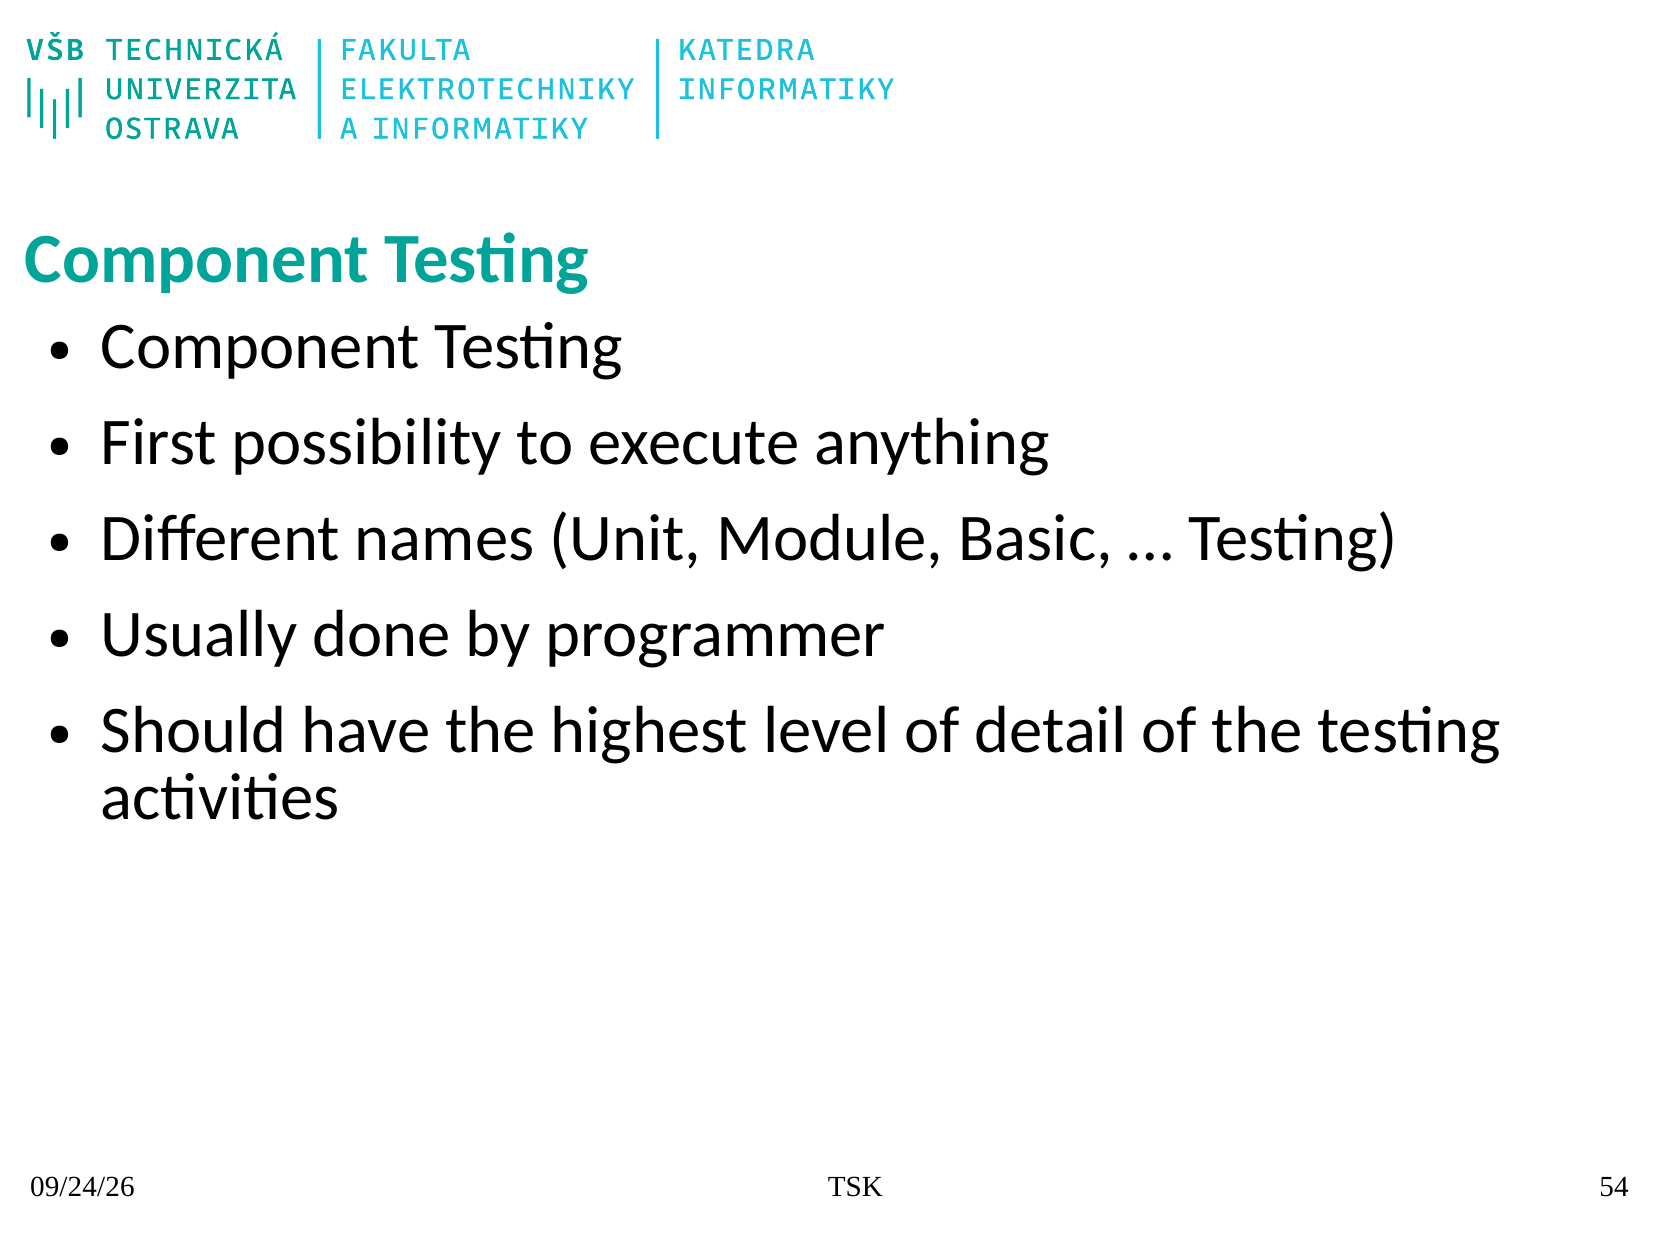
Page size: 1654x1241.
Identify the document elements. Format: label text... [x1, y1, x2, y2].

list Component Testing First possibility to execute anything Different names (Unit, Module, Basic, … Testing) Usually done by programmer Should have the highest level of detail of the testing activities [30, 318, 1629, 1146]
picture [26, 31, 894, 139]
title Component Testing [24, 169, 1629, 300]
